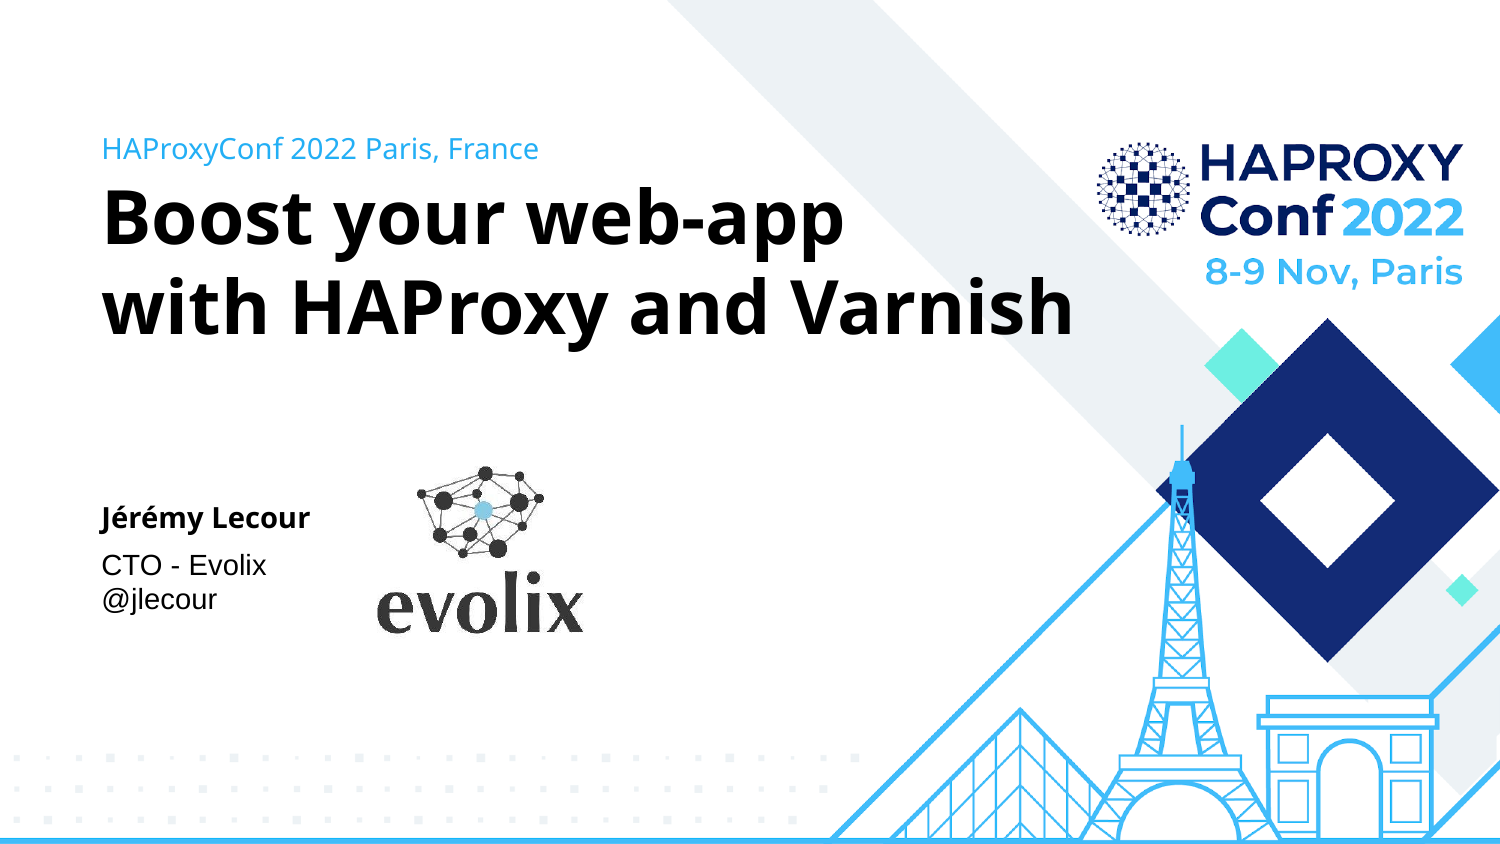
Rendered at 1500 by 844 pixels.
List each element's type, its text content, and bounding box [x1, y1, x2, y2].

picture [0, 0, 1500, 844]
text_box CTO - Evolix @jlecour [86, 530, 336, 619]
subtitle HAProxyConf 2022 Paris, France [86, 101, 1162, 190]
text_box Jérémy Lecour [86, 484, 336, 530]
title Boost your web-app with HAProxy and Varnish [86, 190, 1157, 383]
